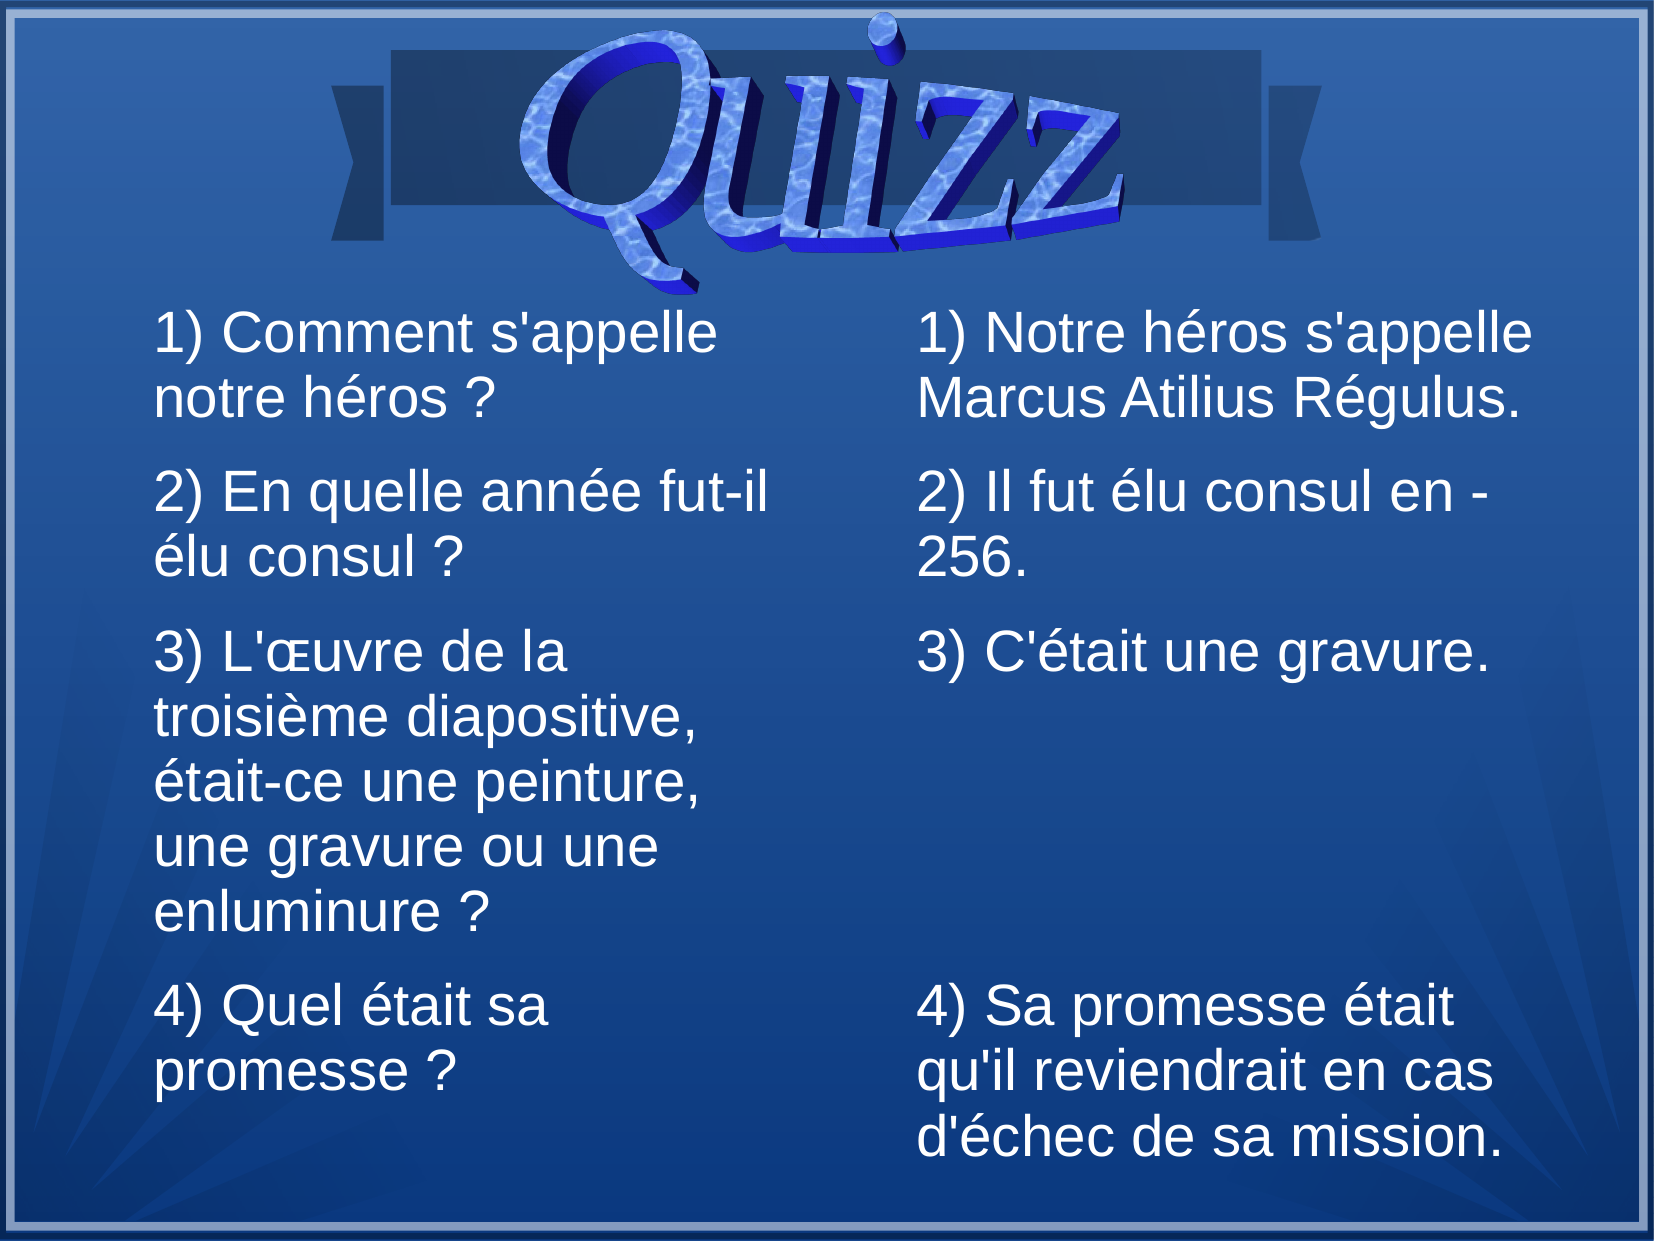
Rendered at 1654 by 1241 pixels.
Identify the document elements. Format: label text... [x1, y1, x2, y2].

list 1) Comment s'appelle notre héros ? 2) En quelle année fut-il élu consul ? 3) L'ɶuvre de la troisième diapositive, était-ce une peinture, une gravure ou une enluminure ? 4) Quel était sa promesse ? [82, 299, 809, 1241]
list 1) Notre héros s'appelle Marcus Atilius Régulus. 2) Il fut élu consul en -256. 3) C'était une gravure. 4) Sa promesse était qu'il reviendrait en cas d'échec de sa mission. [845, 299, 1572, 1241]
